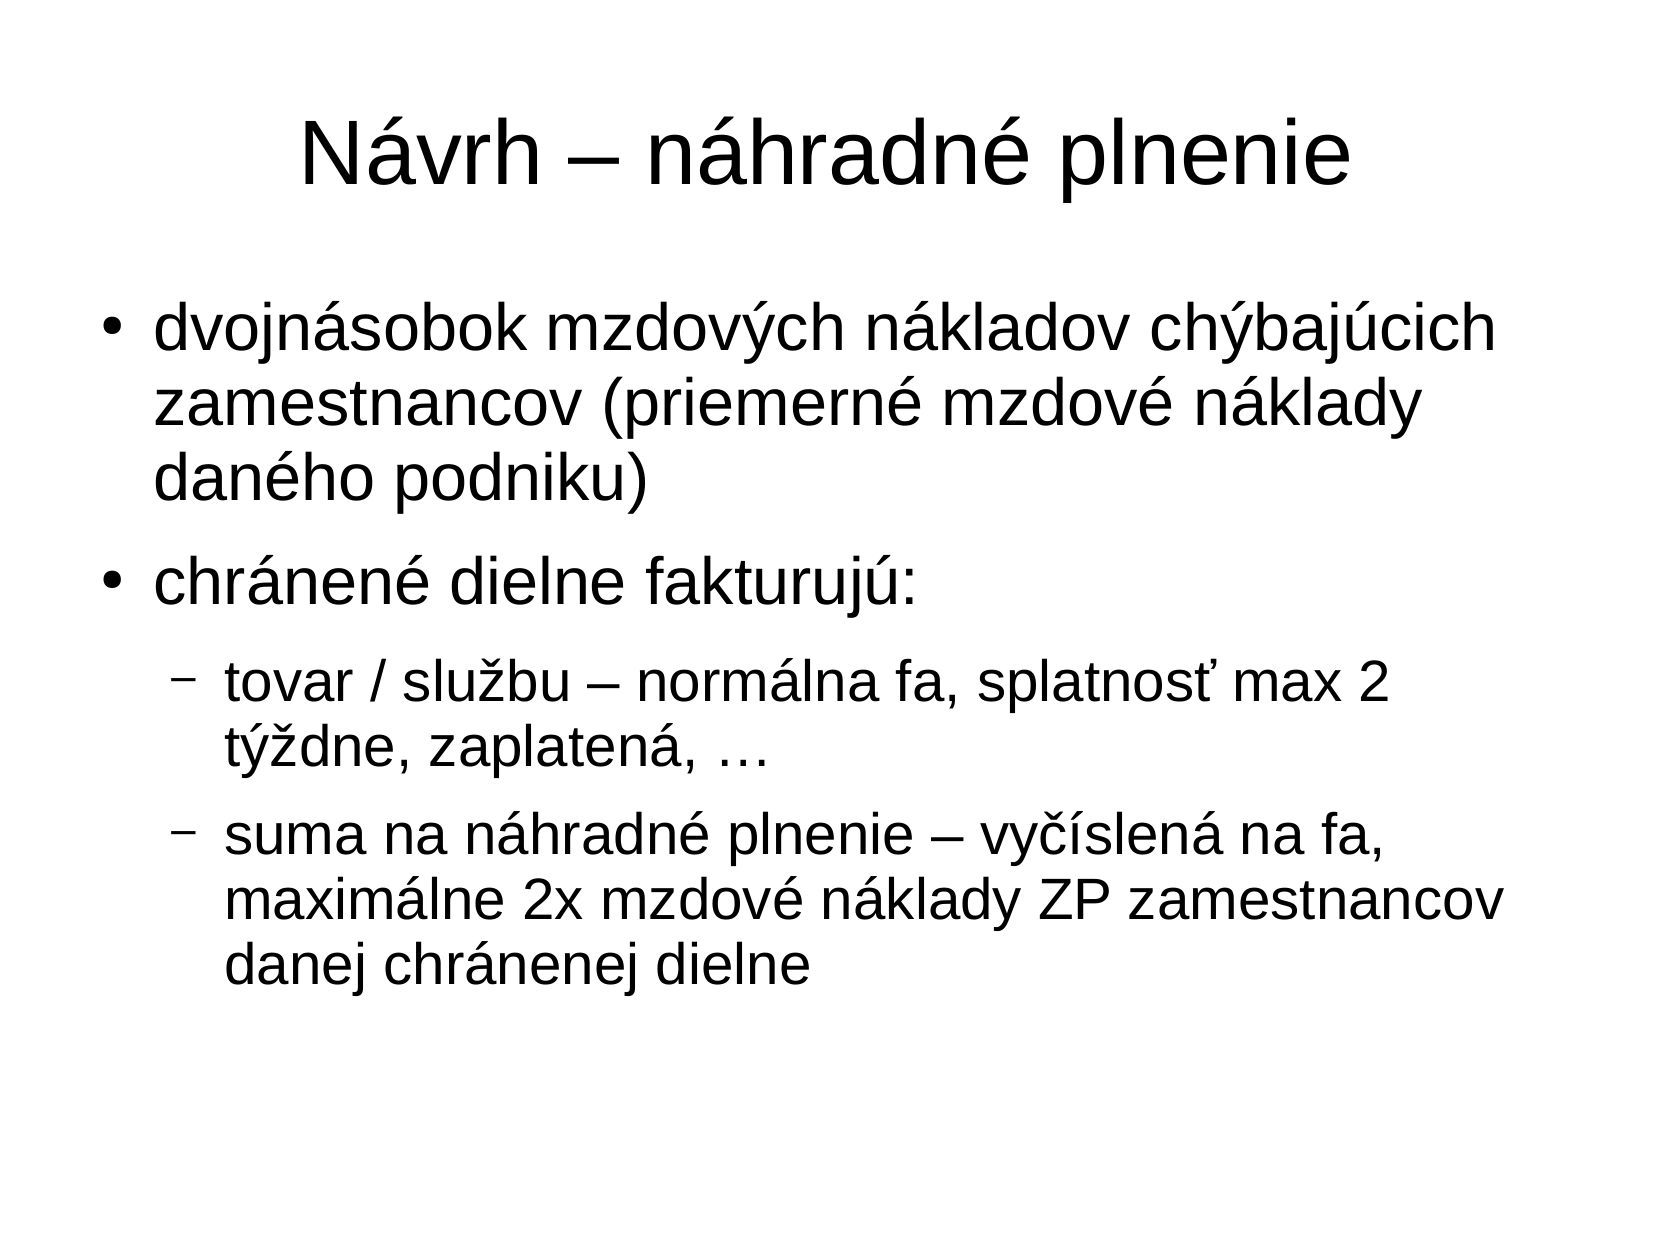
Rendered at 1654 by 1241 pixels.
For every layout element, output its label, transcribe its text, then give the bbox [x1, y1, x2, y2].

list dvojnásobok mzdových nákladov chýbajúcich zamestnancov (priemerné mzdové náklady daného podniku) chránené dielne fakturujú: tovar / službu – normálna fa, splatnosť max 2 týždne, zaplatená, … suma na náhradné plnenie – vyčíslená na fa, maximálne 2x mzdové náklady ZP zamestnancov danej chránenej dielne [82, 290, 1571, 1010]
title Návrh – náhradné plnenie [82, 49, 1571, 257]
